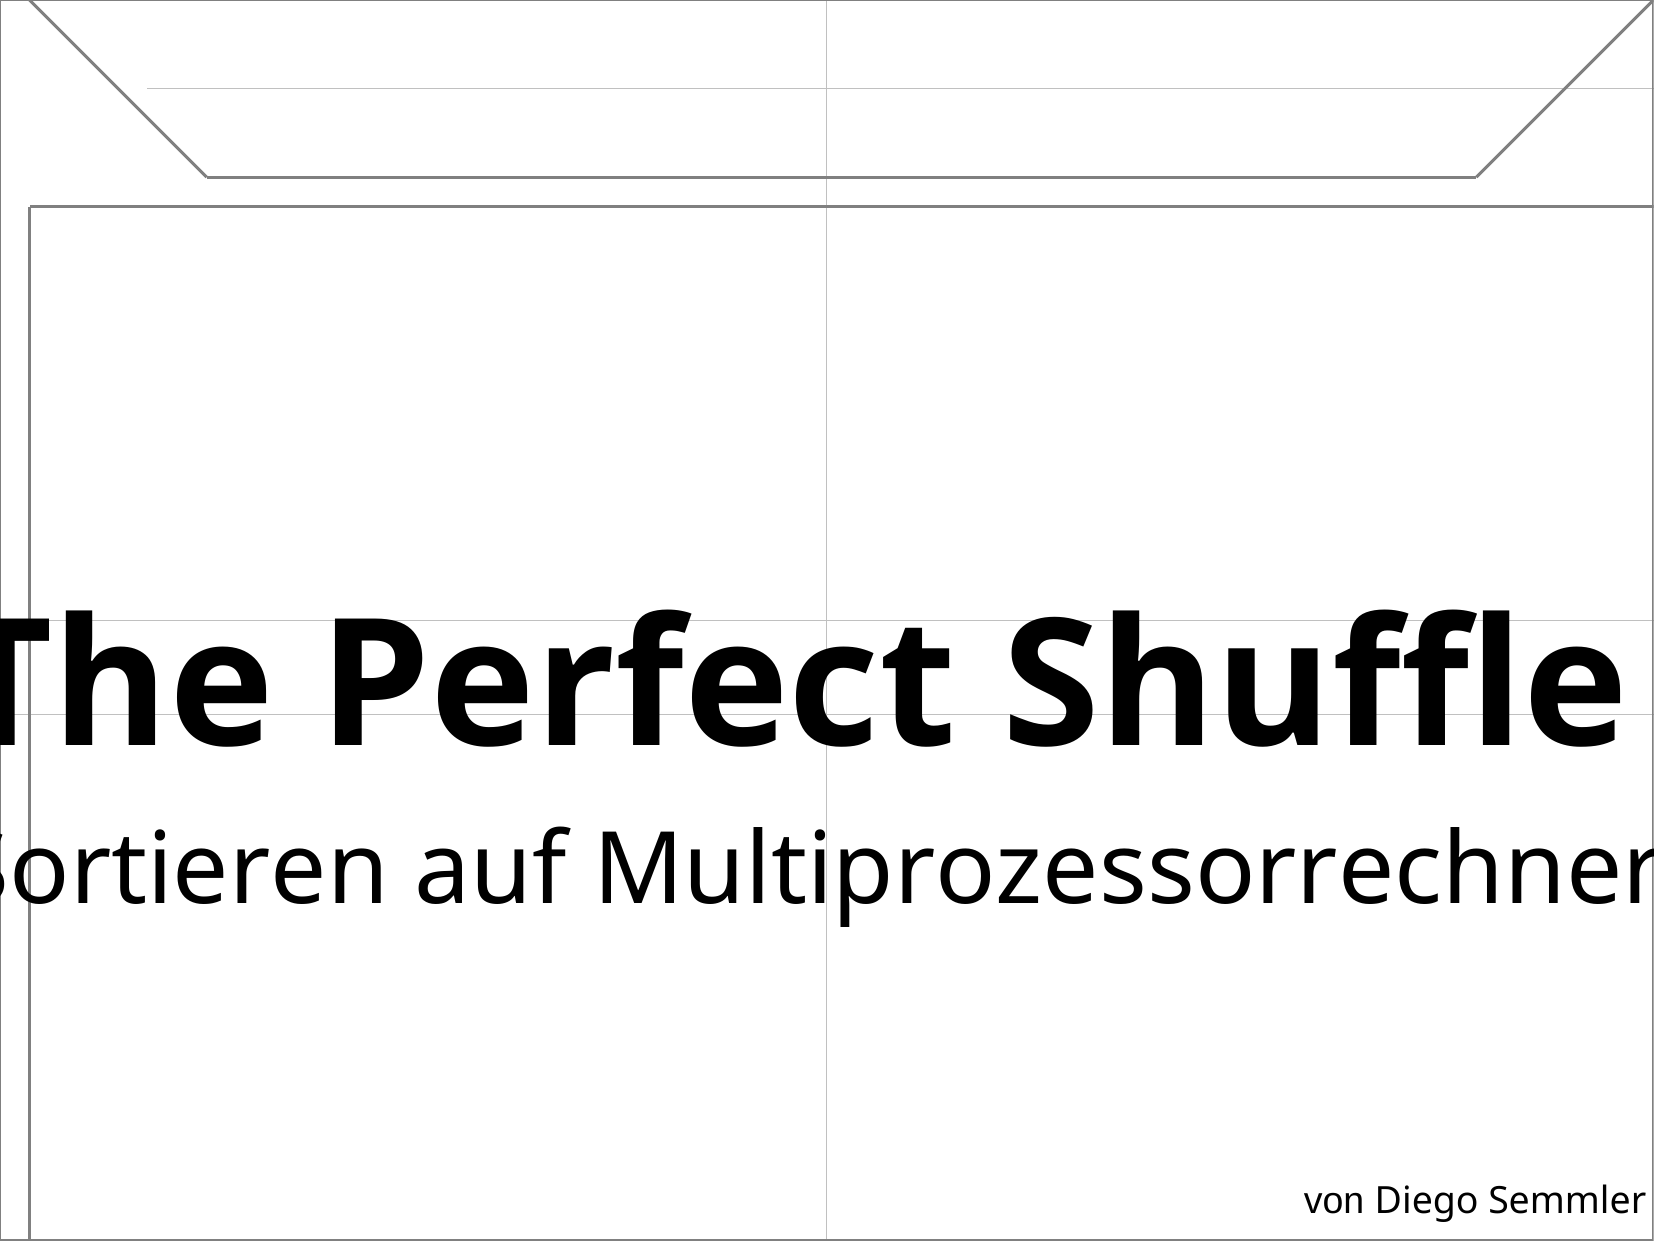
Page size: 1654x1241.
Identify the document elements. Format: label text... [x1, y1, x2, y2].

text_box The Perfect Shuffle - Sortieren auf Multiprozessorrechnern [29, 548, 1652, 880]
text_box von Diego Semmler [1293, 1166, 1654, 1234]
